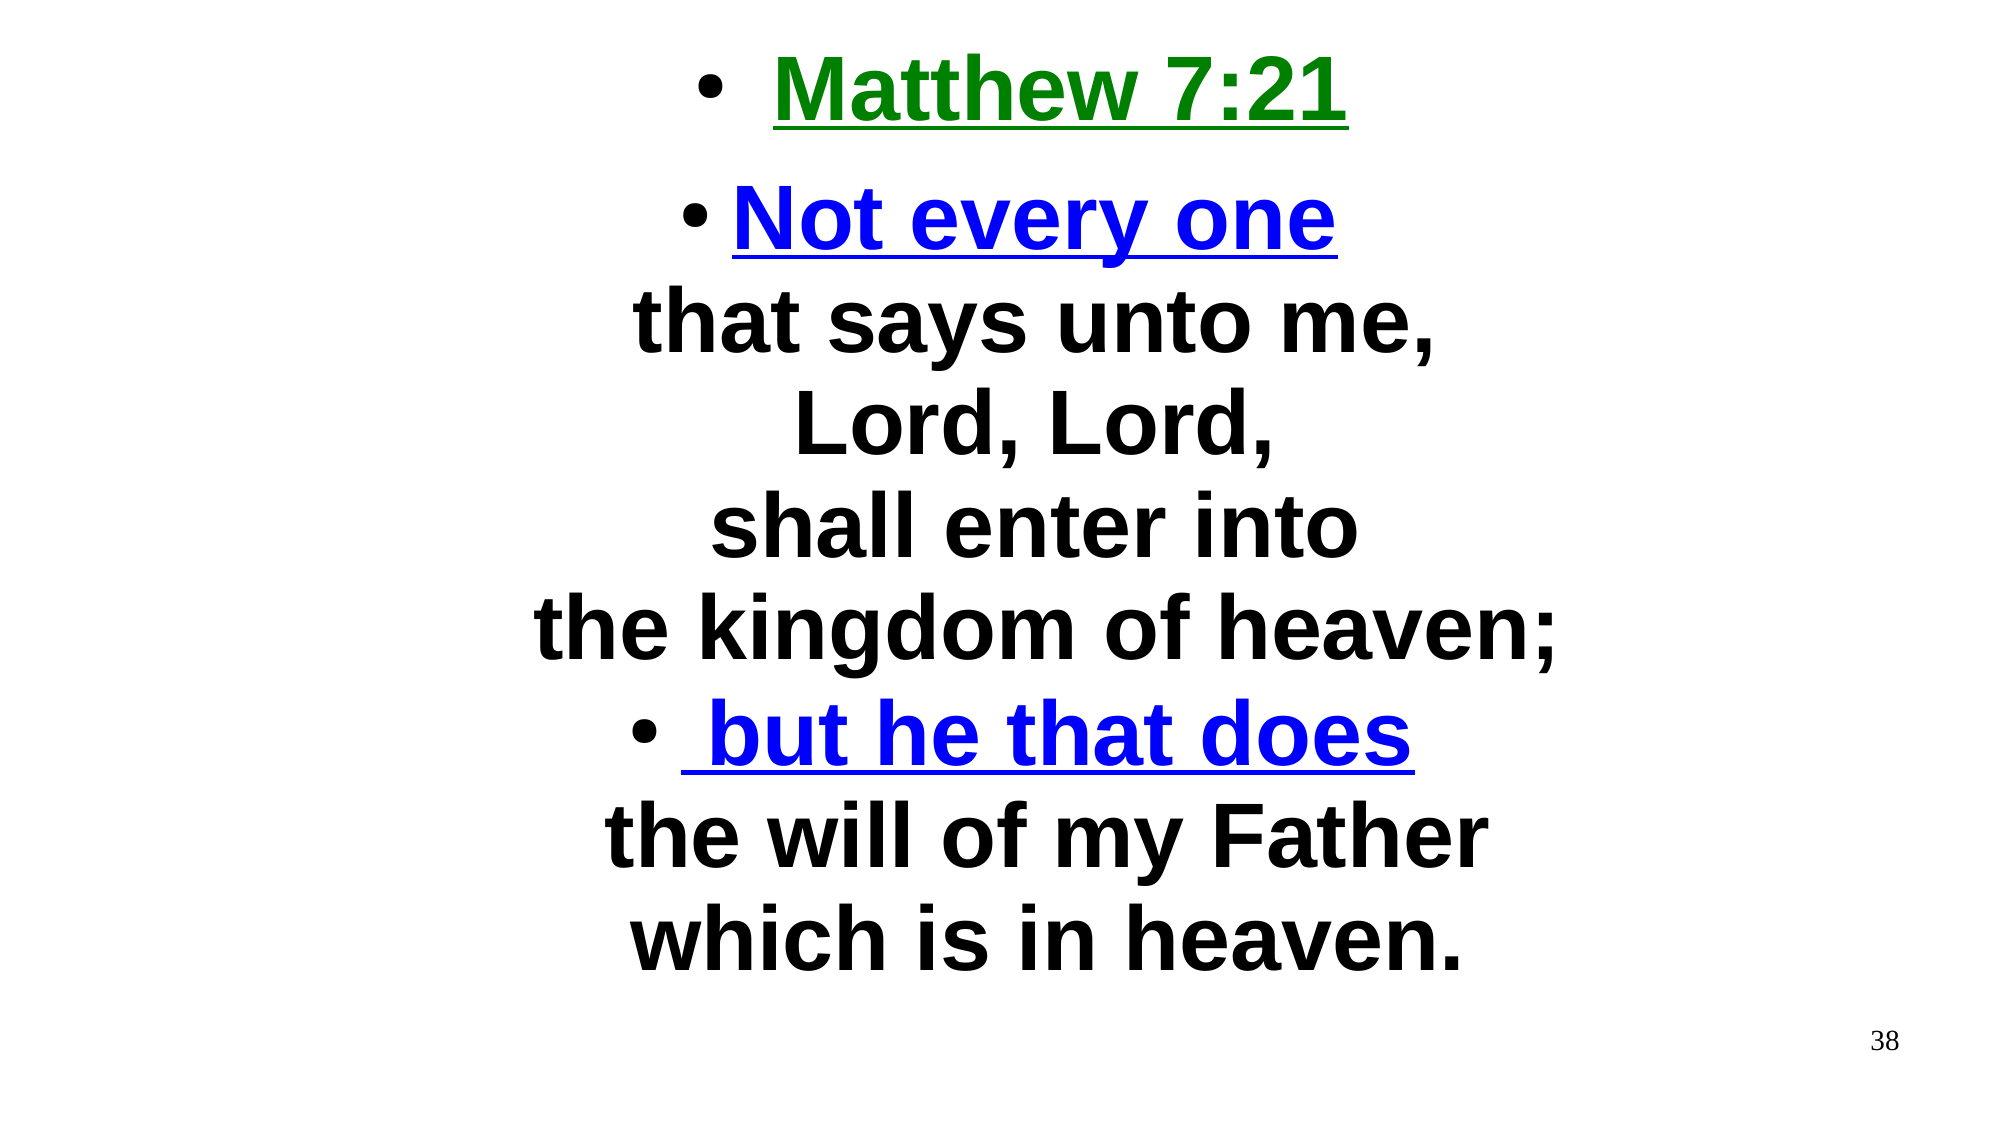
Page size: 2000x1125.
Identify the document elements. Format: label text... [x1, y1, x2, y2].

list Matthew 7:21 Not every one that says unto me, Lord, Lord, shall enter into the kingdom of heaven; but he that does the will of my Father which is in heaven. [37, 37, 1988, 1088]
